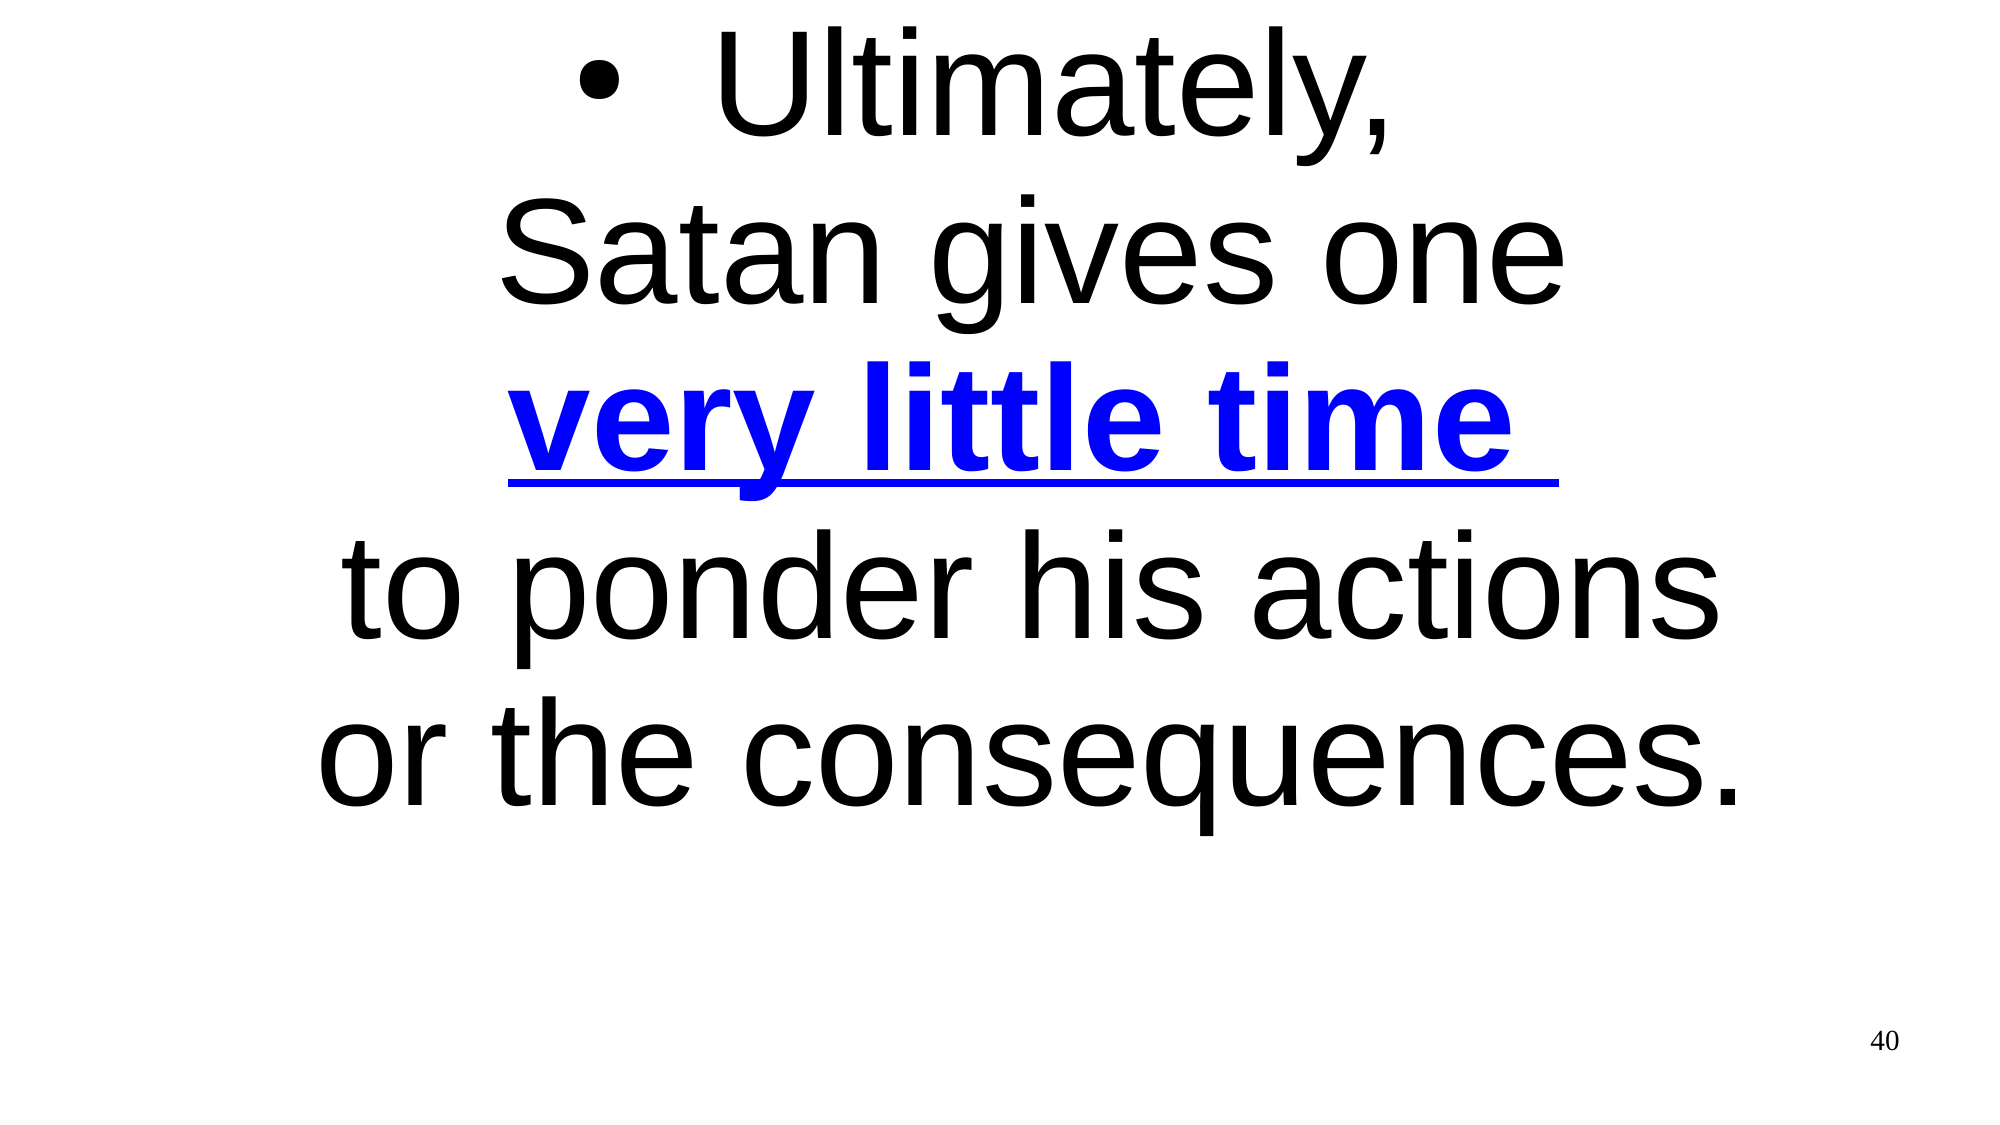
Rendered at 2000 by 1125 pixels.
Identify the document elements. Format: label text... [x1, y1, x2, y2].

list Ultimately, Satan gives one very little time to ponder his actions or the consequences. [0, 0, 1996, 1123]
